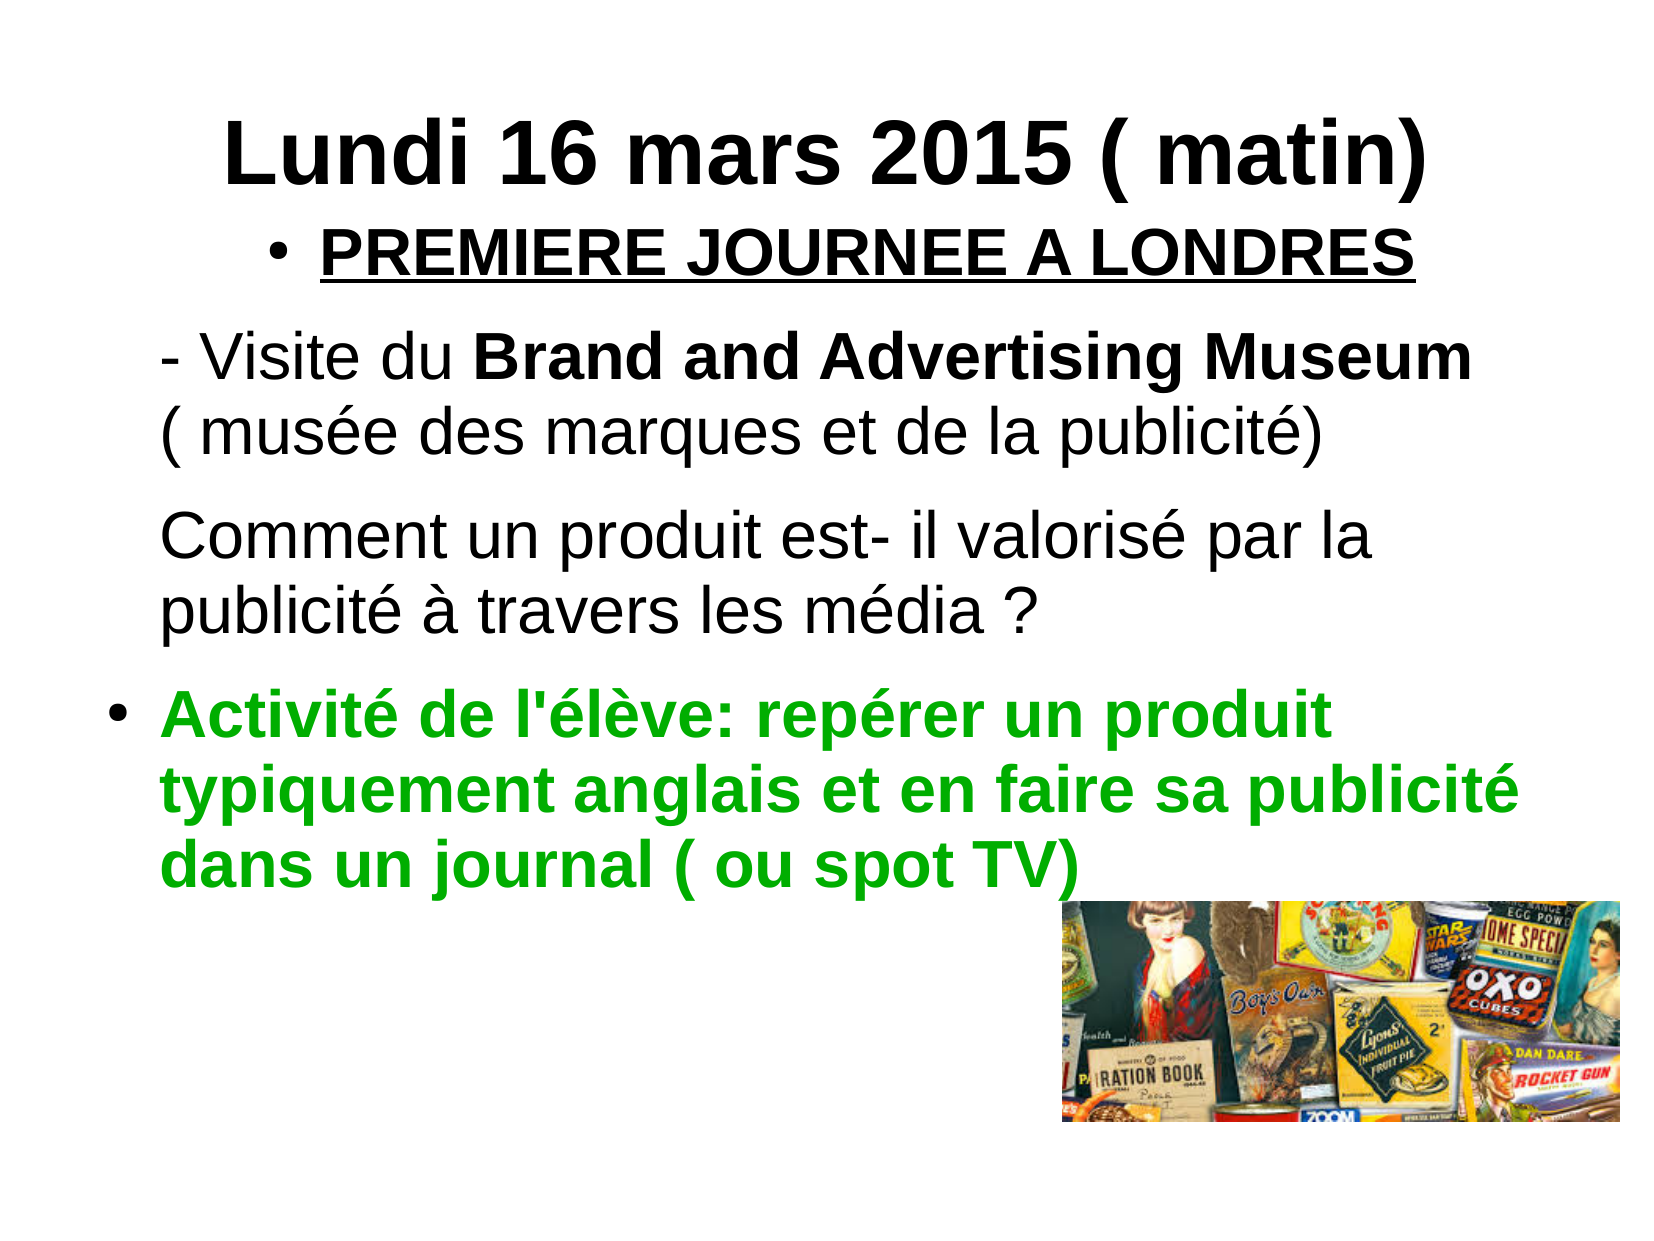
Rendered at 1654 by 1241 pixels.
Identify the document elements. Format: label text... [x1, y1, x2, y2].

picture [1062, 901, 1620, 1123]
list PREMIERE JOURNEE A LONDRES - Visite du Brand and Advertising Museum ( musée des marques et de la publicité) Comment un produit est- il valorisé par la publicité à travers les média ? Activité de l'élève: repérer un produit typiquement anglais et en faire sa publicité dans un journal ( ou spot TV) [88, 214, 1577, 1034]
title Lundi 16 mars 2015 ( matin) [82, 56, 1571, 250]
